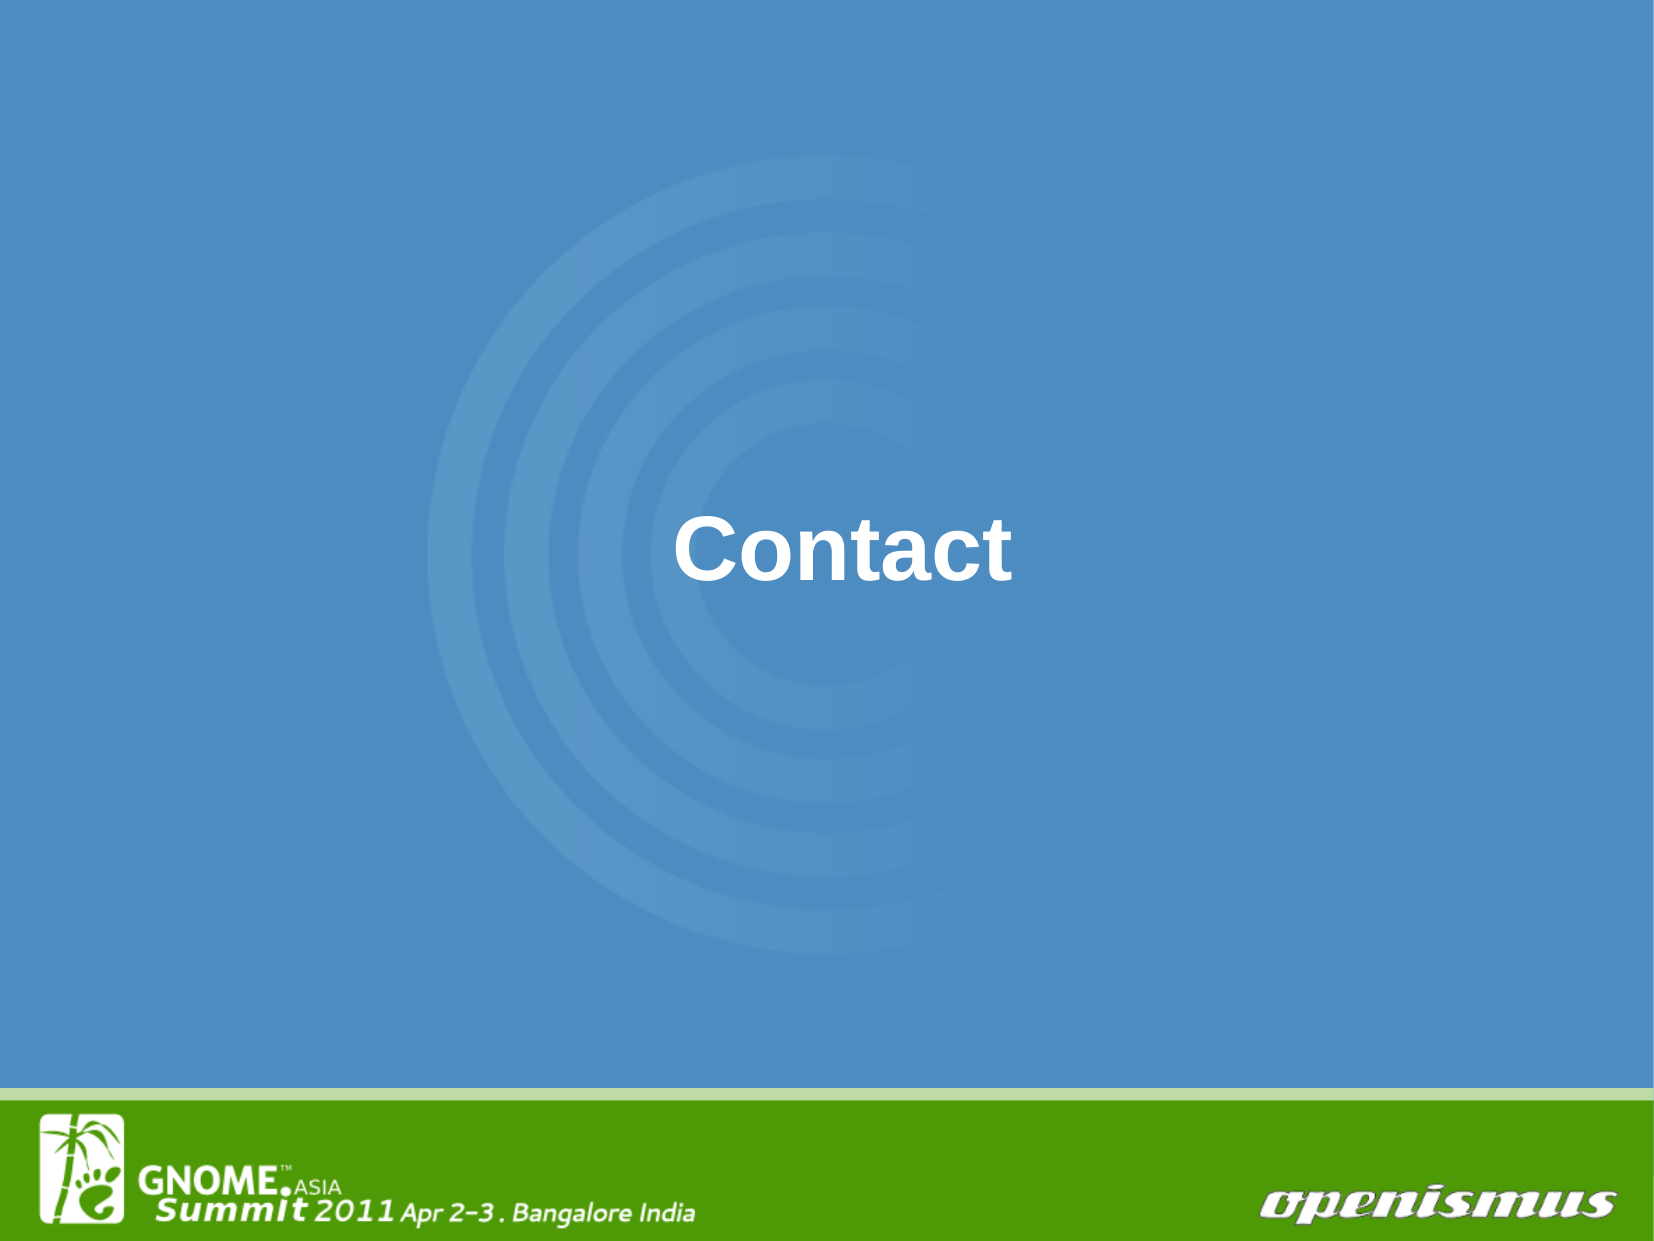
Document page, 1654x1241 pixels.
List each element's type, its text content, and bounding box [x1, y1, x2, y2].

picture [0, 0, 1654, 1241]
title Contact [82, 445, 1571, 653]
